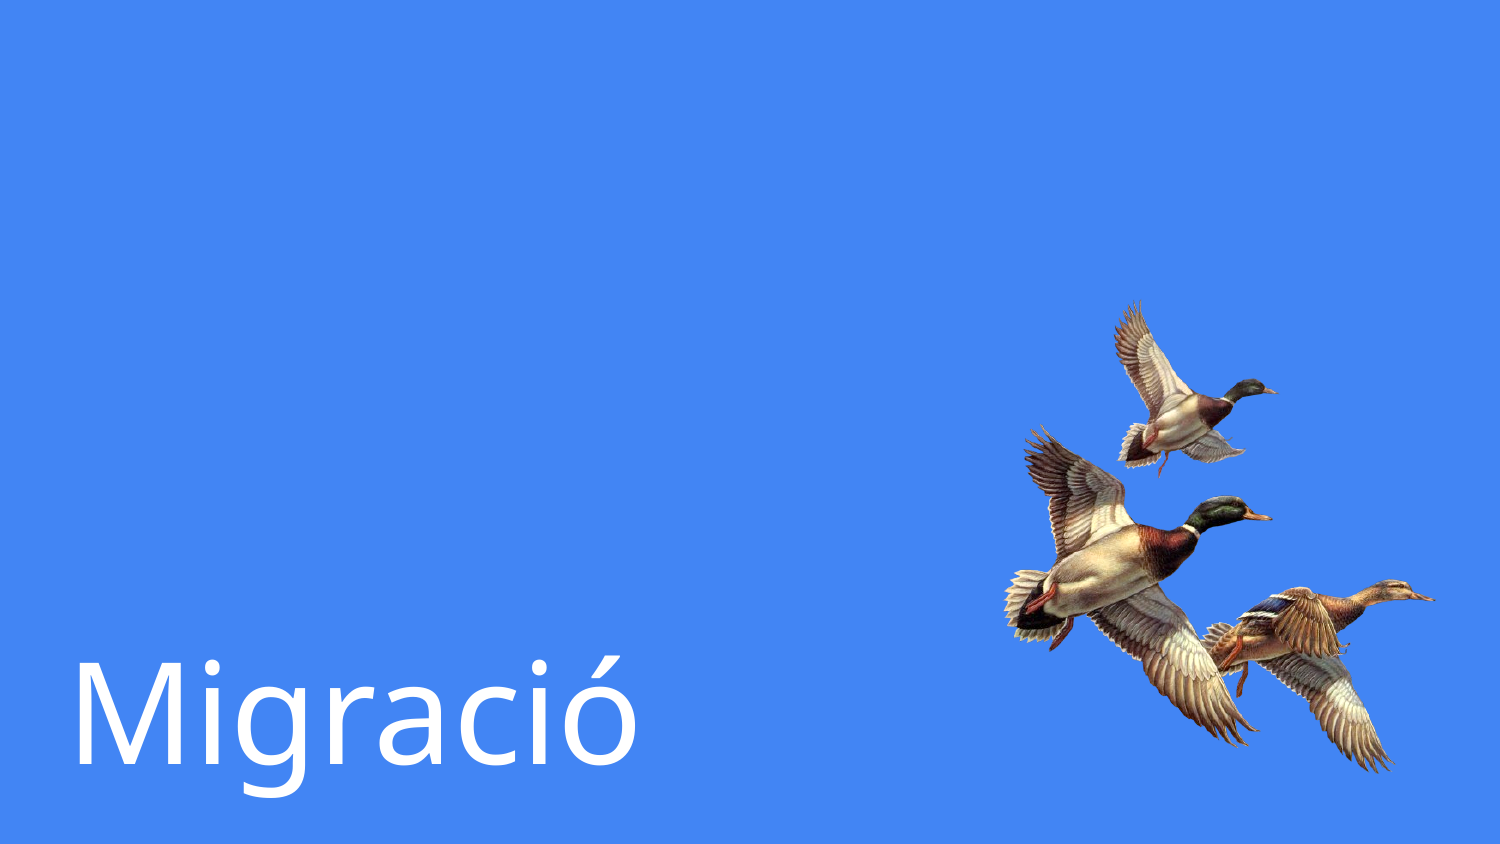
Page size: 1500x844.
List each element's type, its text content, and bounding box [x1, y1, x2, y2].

title Migració [51, 406, 1383, 809]
picture [1001, 298, 1436, 775]
